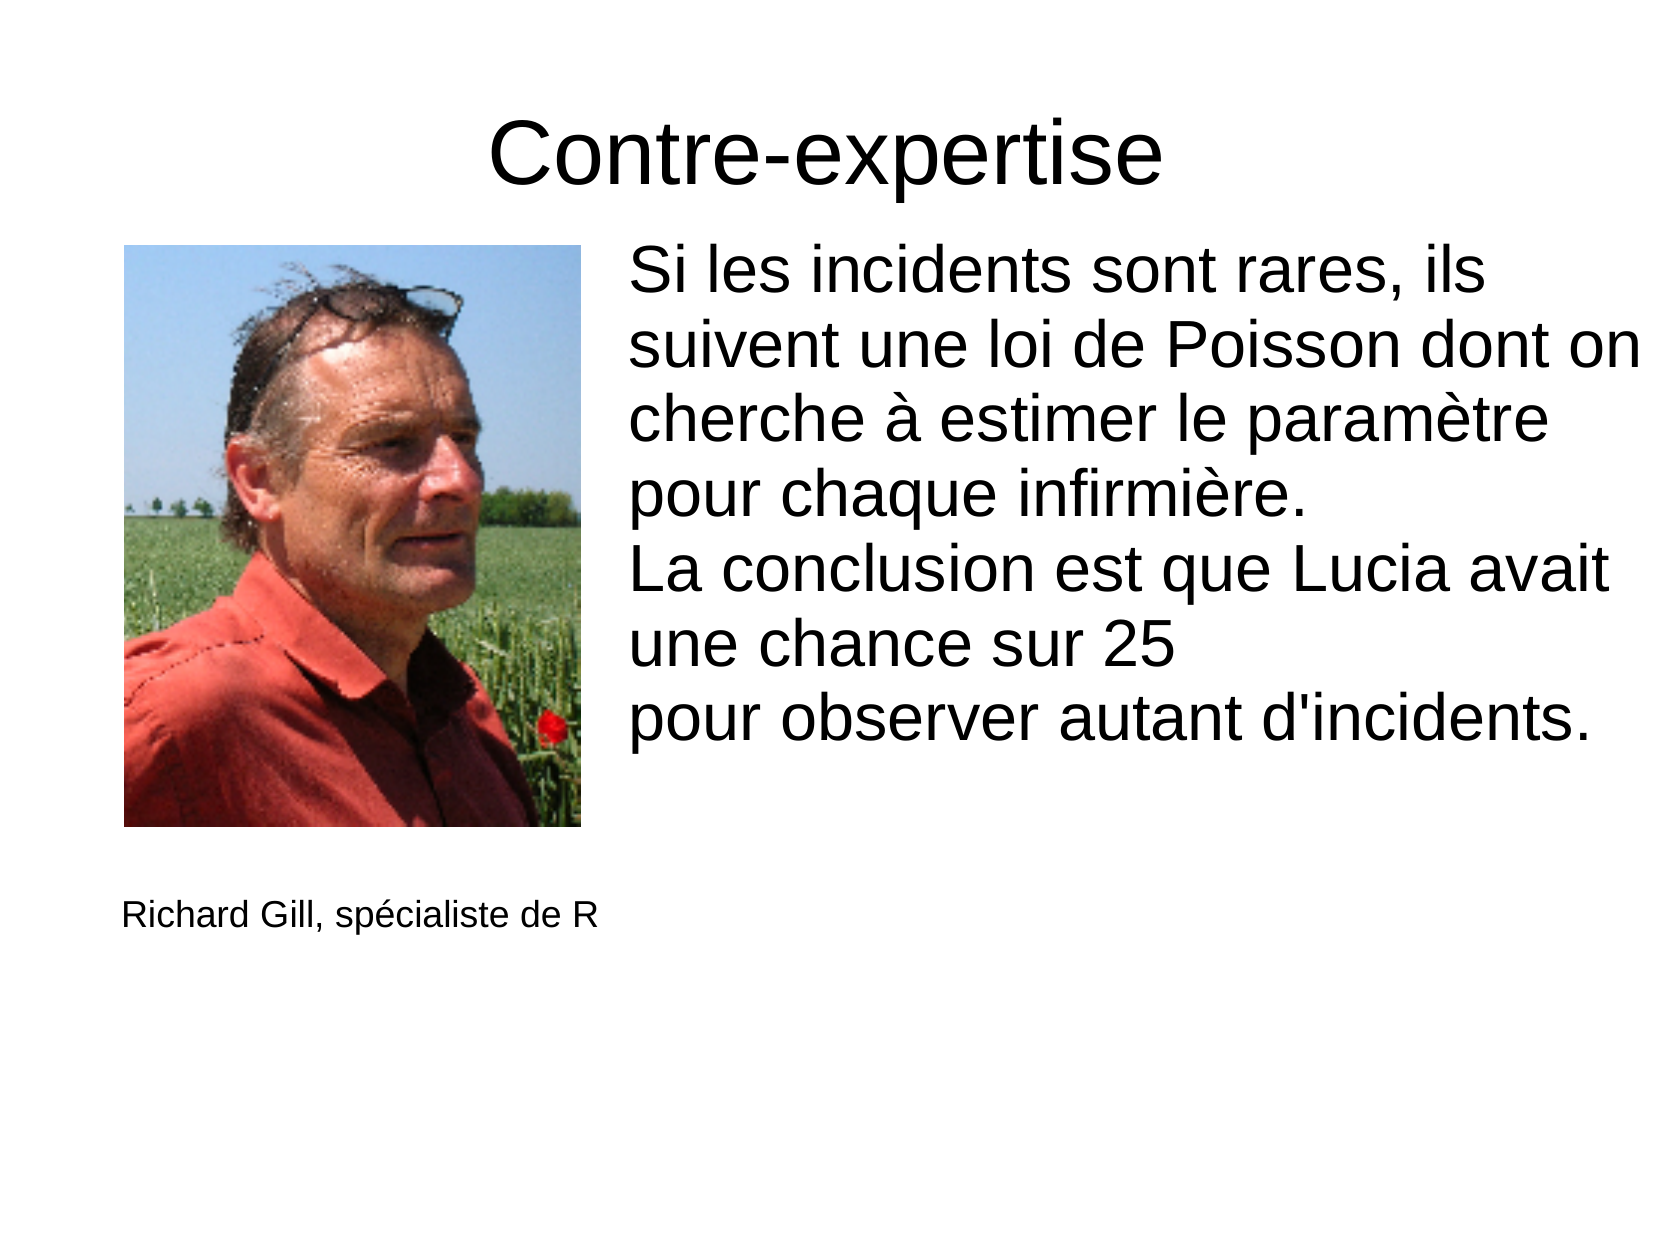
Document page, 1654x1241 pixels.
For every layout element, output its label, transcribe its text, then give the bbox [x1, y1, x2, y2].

picture [124, 245, 581, 827]
text_box Richard Gill, spécialiste de R [106, 885, 615, 943]
title Contre-expertise [82, 49, 1571, 257]
text_box Si les incidents sont rares, ils suivent une loi de Poisson dont on cherche à estimer le paramètre pour chaque infirmière. La conclusion est que Lucia avait une chance sur 25 pour observer autant d'incidents. [614, 224, 1654, 987]
